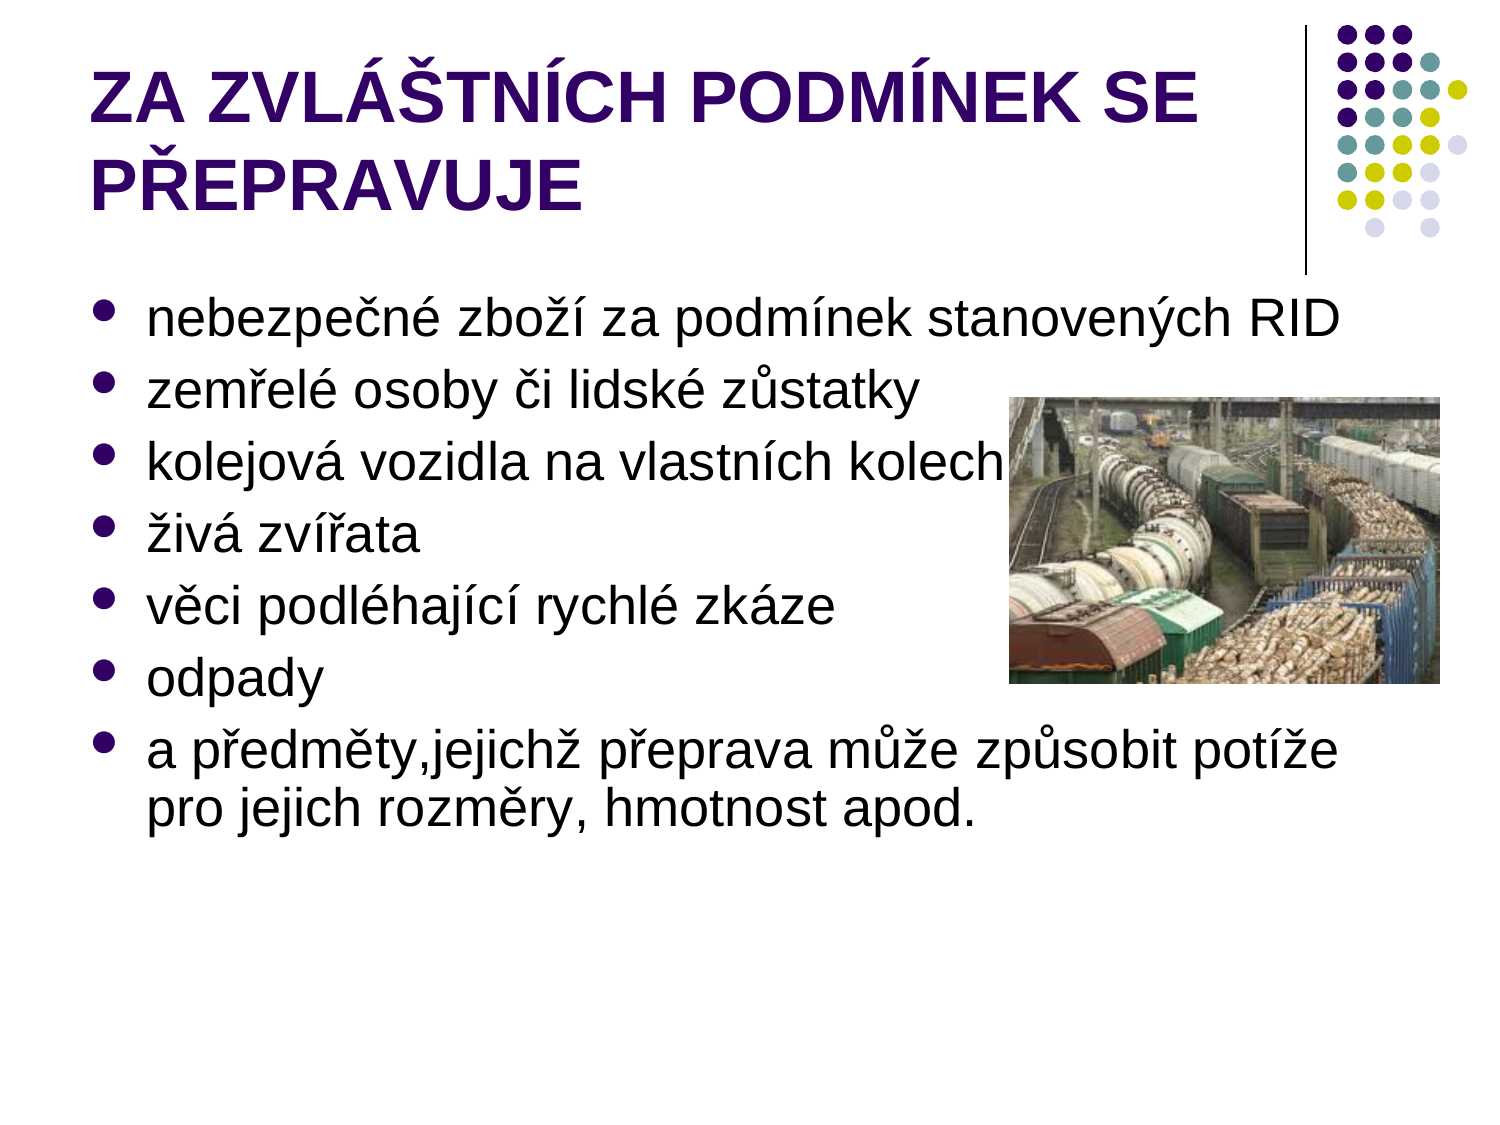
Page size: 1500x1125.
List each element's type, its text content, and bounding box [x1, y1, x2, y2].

title ZA ZVLÁŠTNÍCH PODMÍNEK SE PŘEPRAVUJE [74, 20, 1313, 233]
list nebezpečné zboží za podmínek stanovených RID zemřelé osoby či lidské zůstatky kolejová vozidla na vlastních kolech živá zvířata věci podléhající rychlé zkáze odpady a předměty,jejichž přeprava může způsobit potíže pro jejich rozměry, hmotnost apod. [75, 282, 1426, 1006]
picture [1009, 397, 1440, 684]
